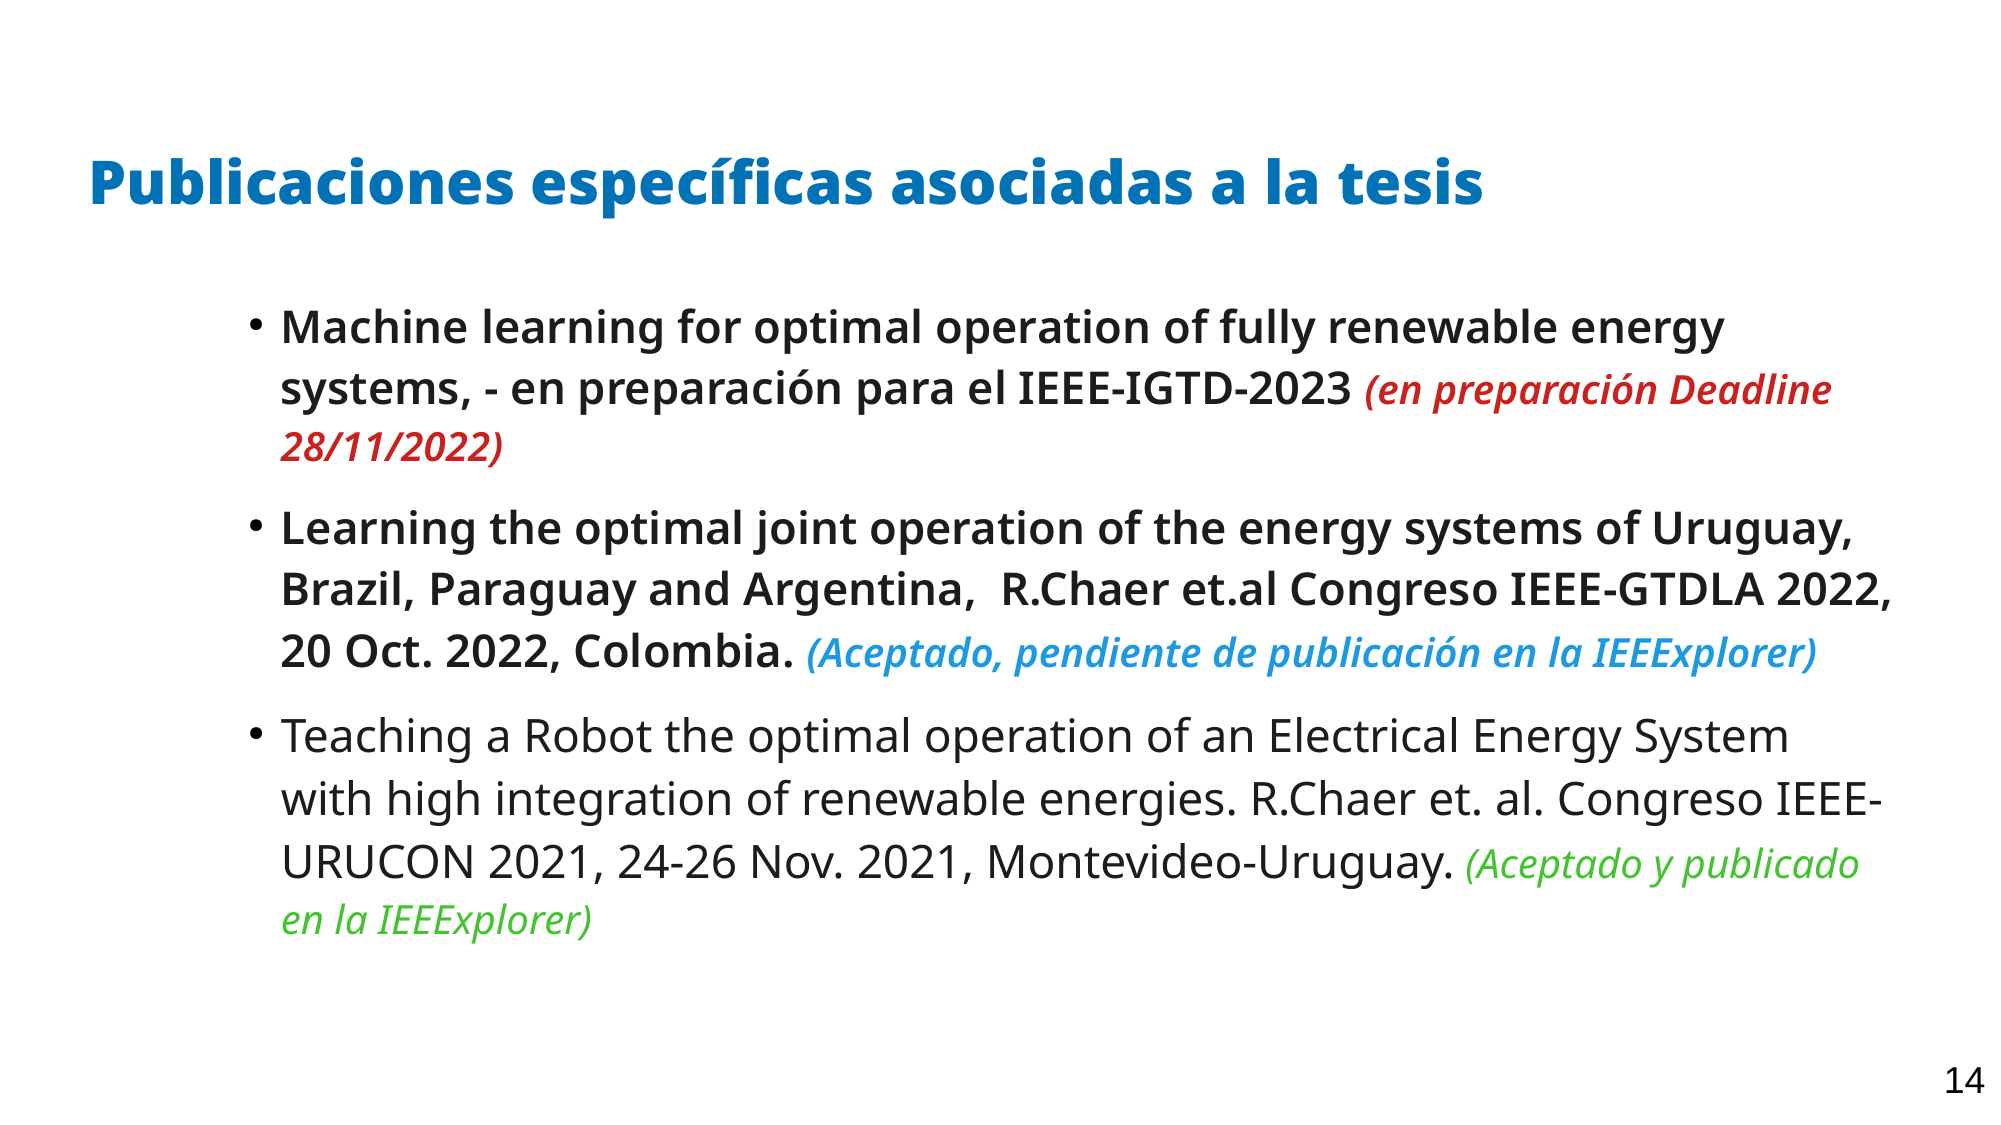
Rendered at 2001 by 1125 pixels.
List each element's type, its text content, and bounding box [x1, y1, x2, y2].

list Machine learning for optimal operation of fully renewable energy systems, - en preparación para el IEEE-IGTD-2023 (en preparación Deadline 28/11/2022) Learning the optimal joint operation of the energy systems of Uruguay, Brazil, Paraguay and Argentina, R.Chaer et.al Congreso IEEE-GTDLA 2022, 20 Oct. 2022, Colombia. (Aceptado, pendiente de publicación en la IEEExplorer) Teaching a Robot the optimal operation of an Electrical Energy System with high integration of renewable energies. R.Chaer et. al. Congreso IEEE-URUCON 2021, 24-26 Nov. 2021, Montevideo-Uruguay. (Aceptado y publicado en la IEEExplorer) [147, 295, 1893, 992]
title Publicaciones específicas asociadas a la tesis [88, 88, 1796, 223]
